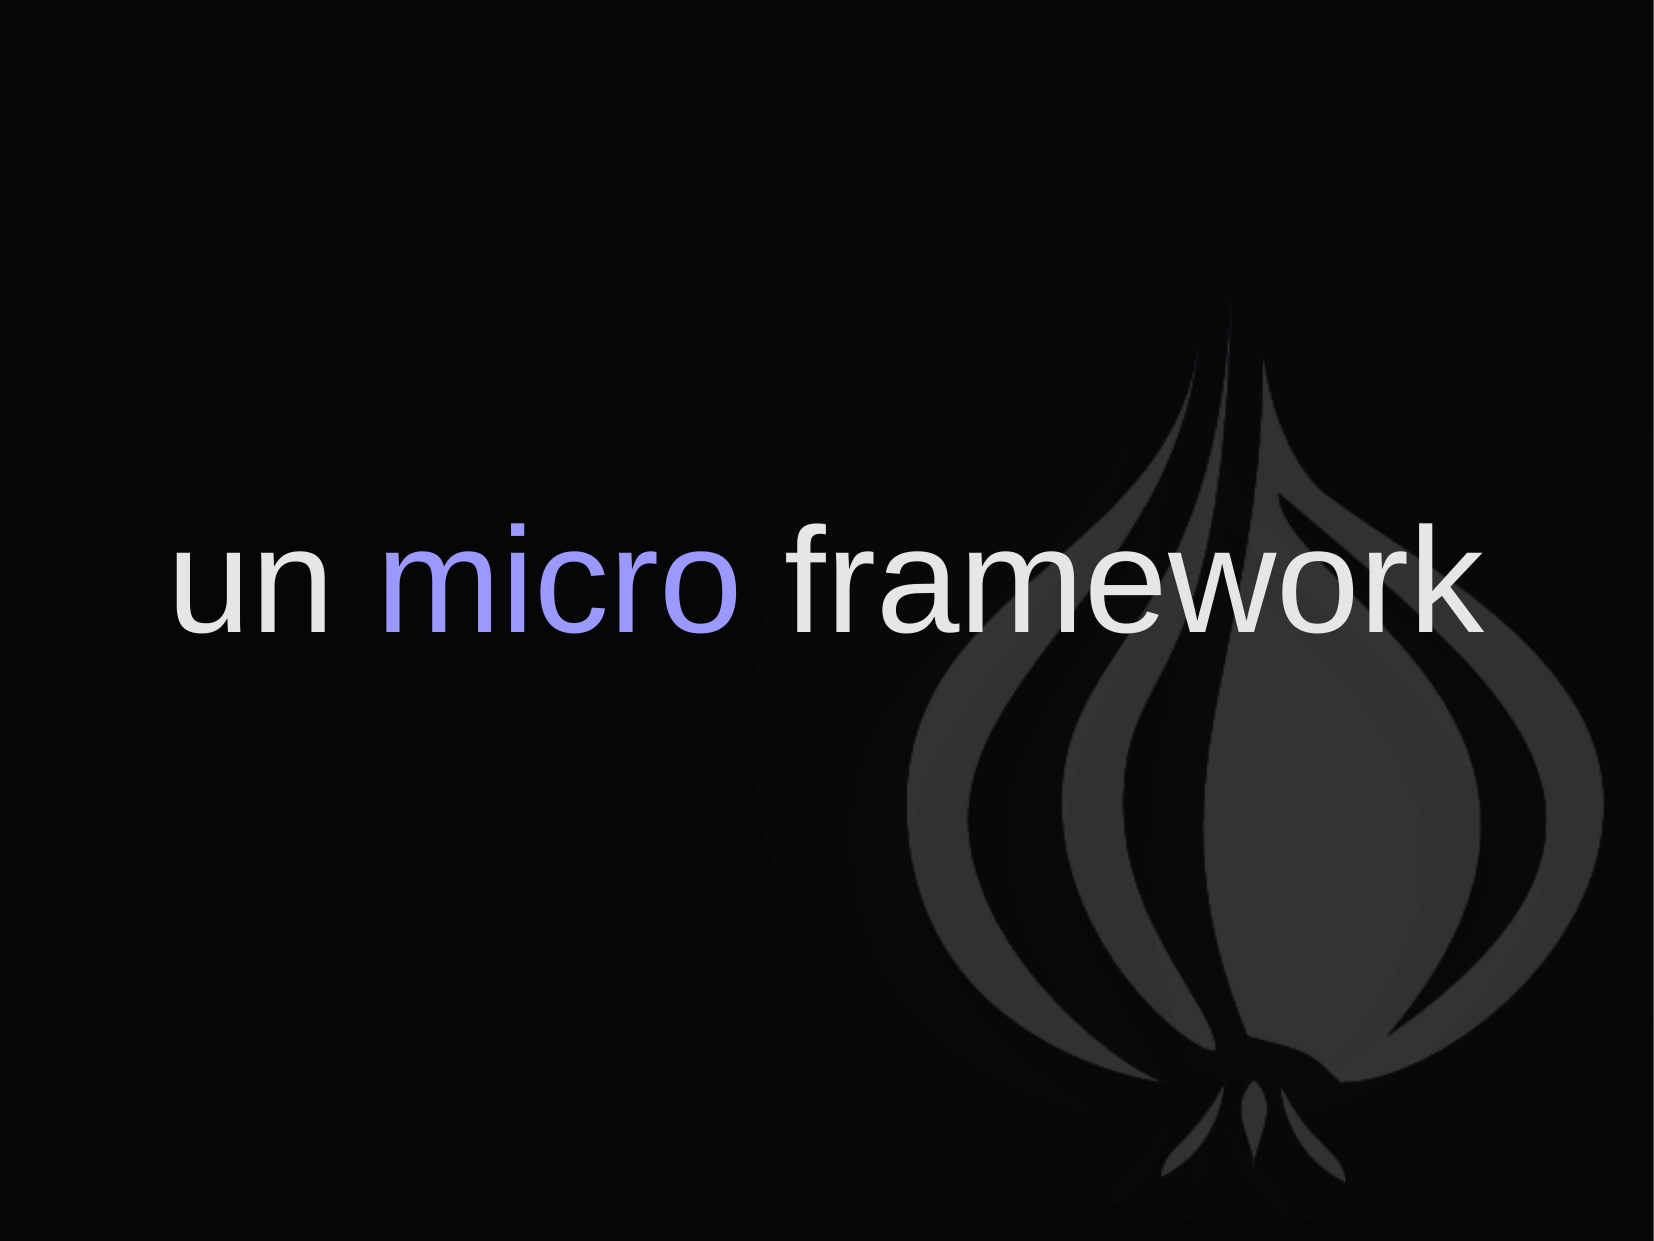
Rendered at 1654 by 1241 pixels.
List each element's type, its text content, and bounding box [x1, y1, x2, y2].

picture [0, 0, 1654, 1241]
subtitle un micro framework [82, 59, 1571, 1102]
